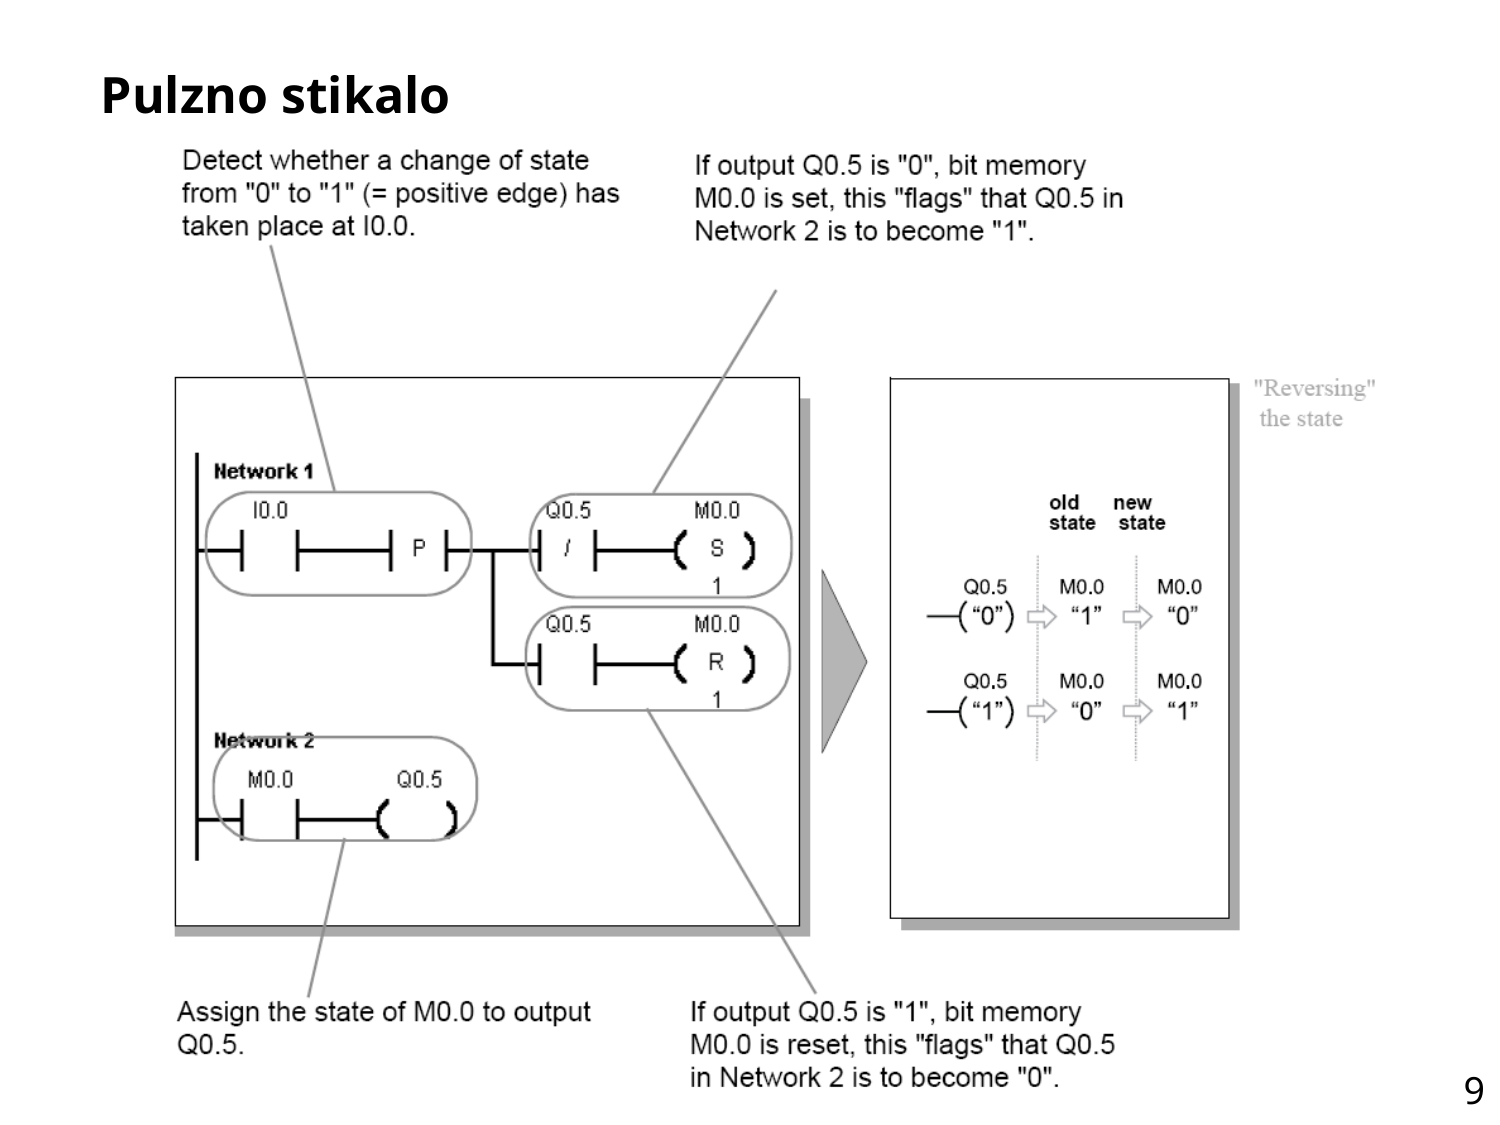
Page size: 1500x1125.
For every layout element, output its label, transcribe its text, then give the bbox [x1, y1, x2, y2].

picture [137, 137, 1399, 1106]
text_box Pulzno stikalo [86, 55, 466, 131]
